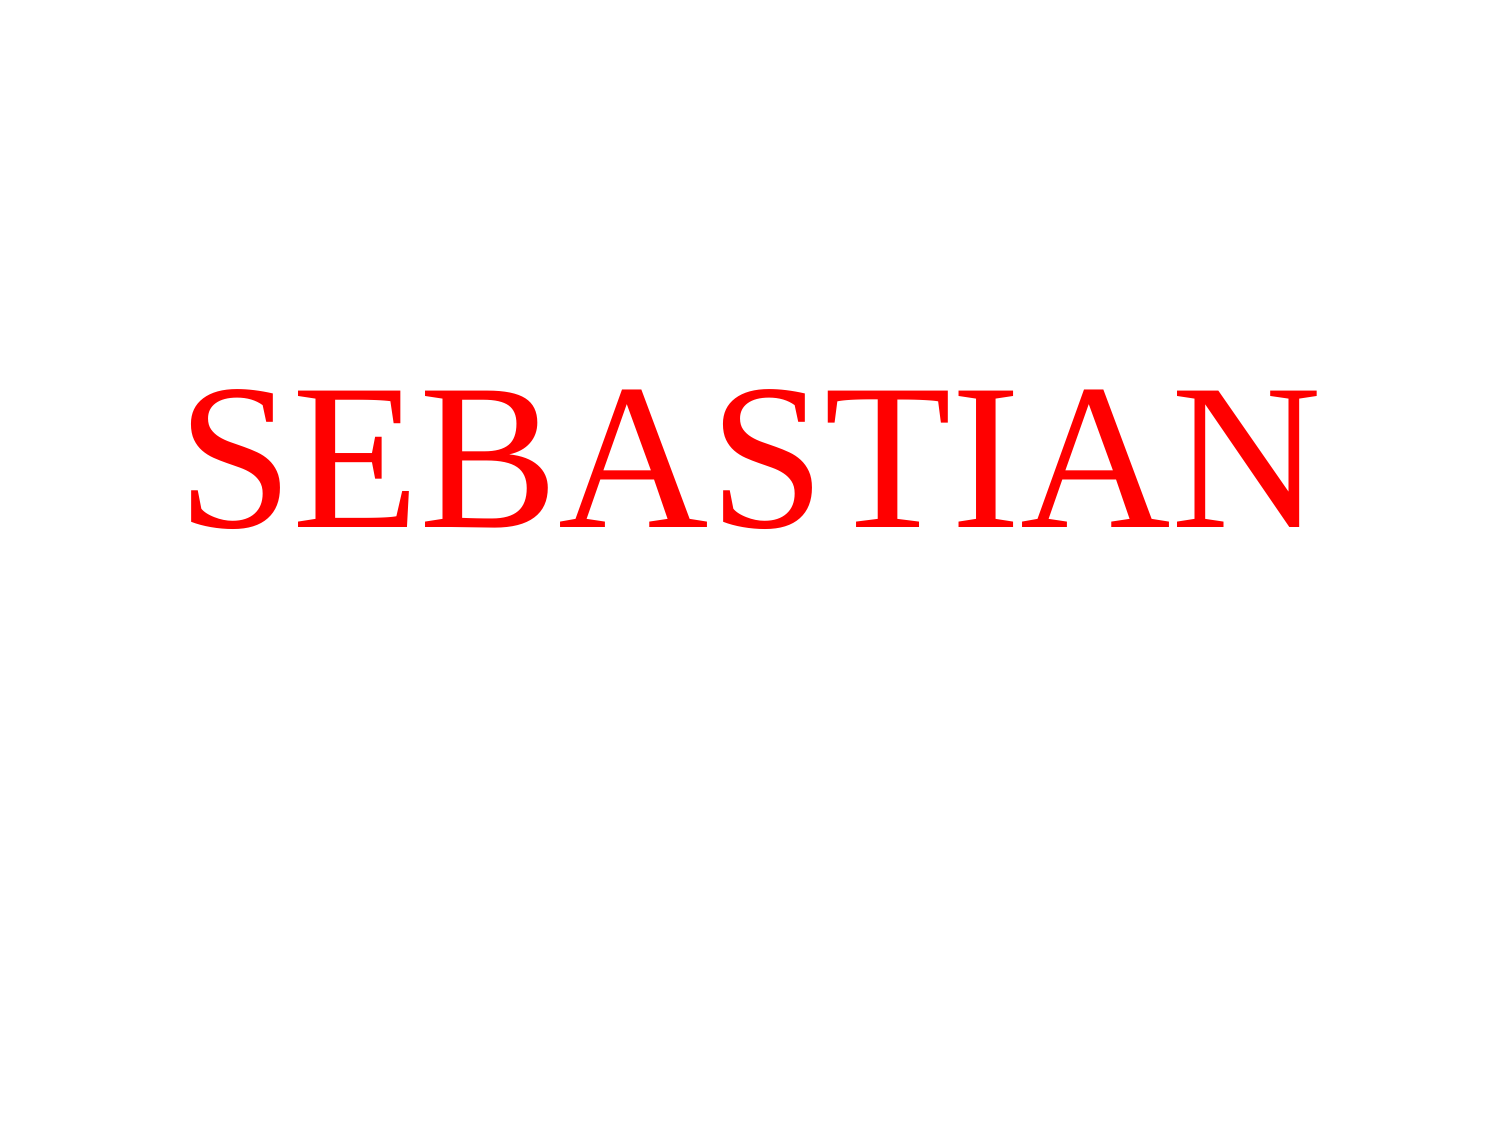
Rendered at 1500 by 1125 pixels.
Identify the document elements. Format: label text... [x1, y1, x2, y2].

title SEBASTIAN [112, 0, 1388, 577]
